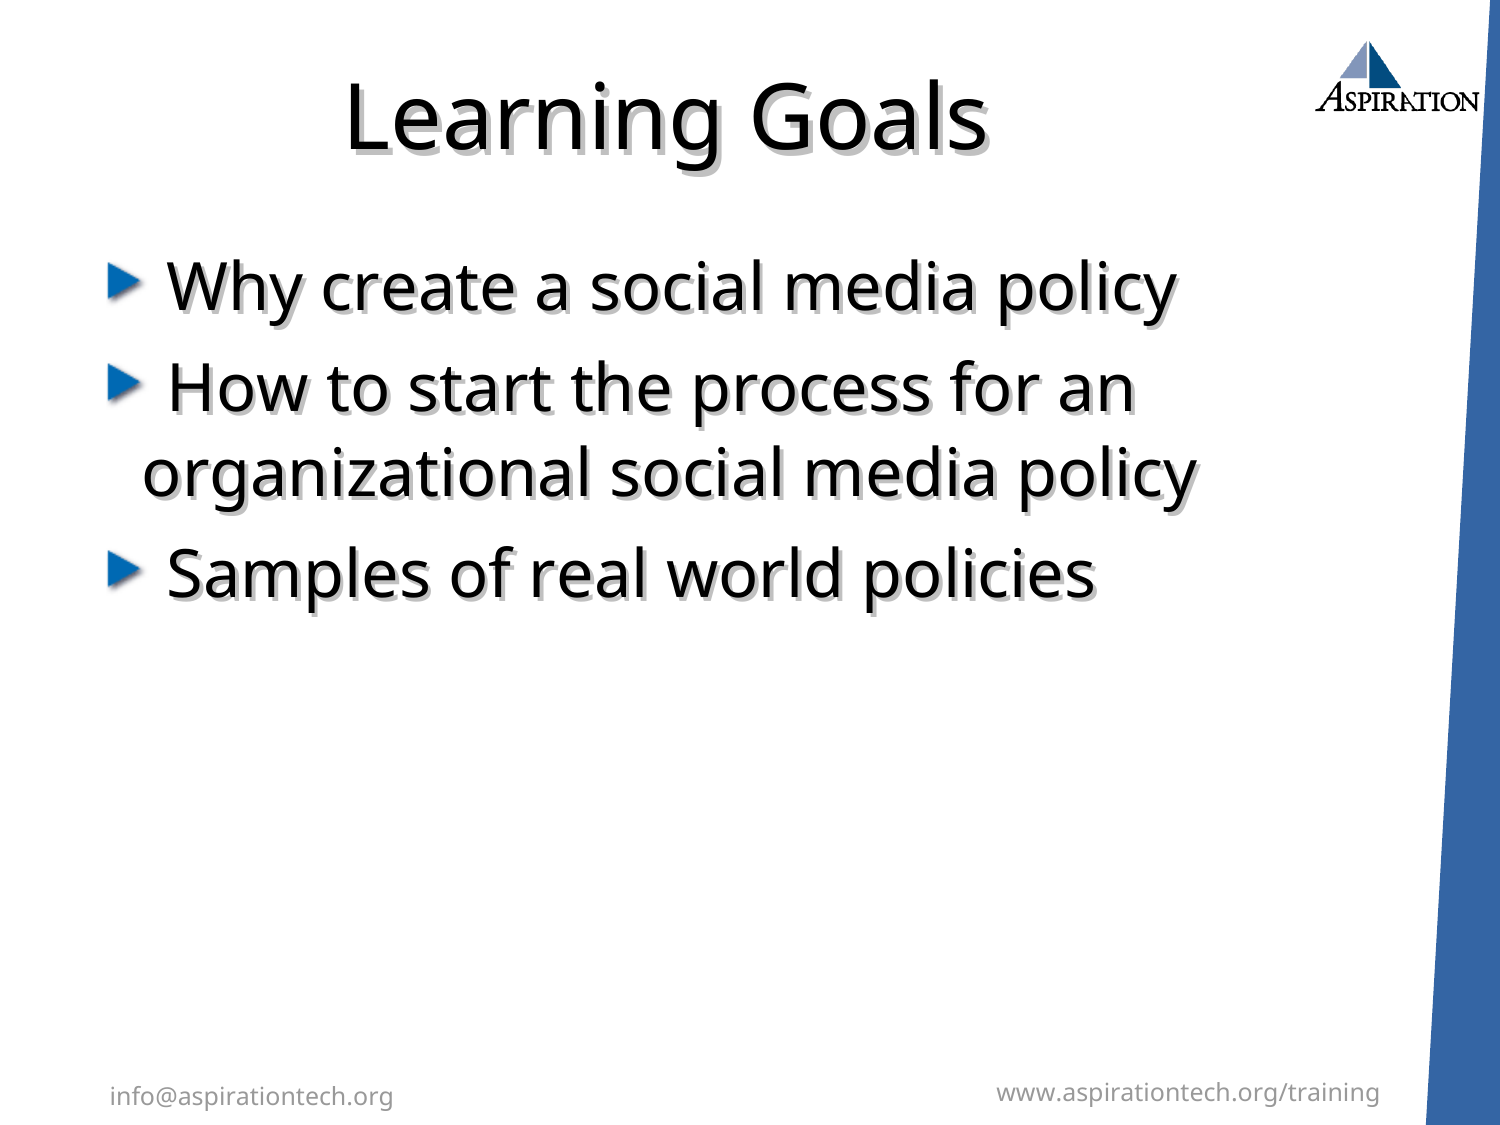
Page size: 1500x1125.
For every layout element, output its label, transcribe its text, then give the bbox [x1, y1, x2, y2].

picture [1315, 41, 1480, 120]
title Learning Goals [49, 19, 1284, 206]
list Why create a social media policy How to start the process for an organizational social media policy Samples of real world policies [49, 238, 1447, 892]
